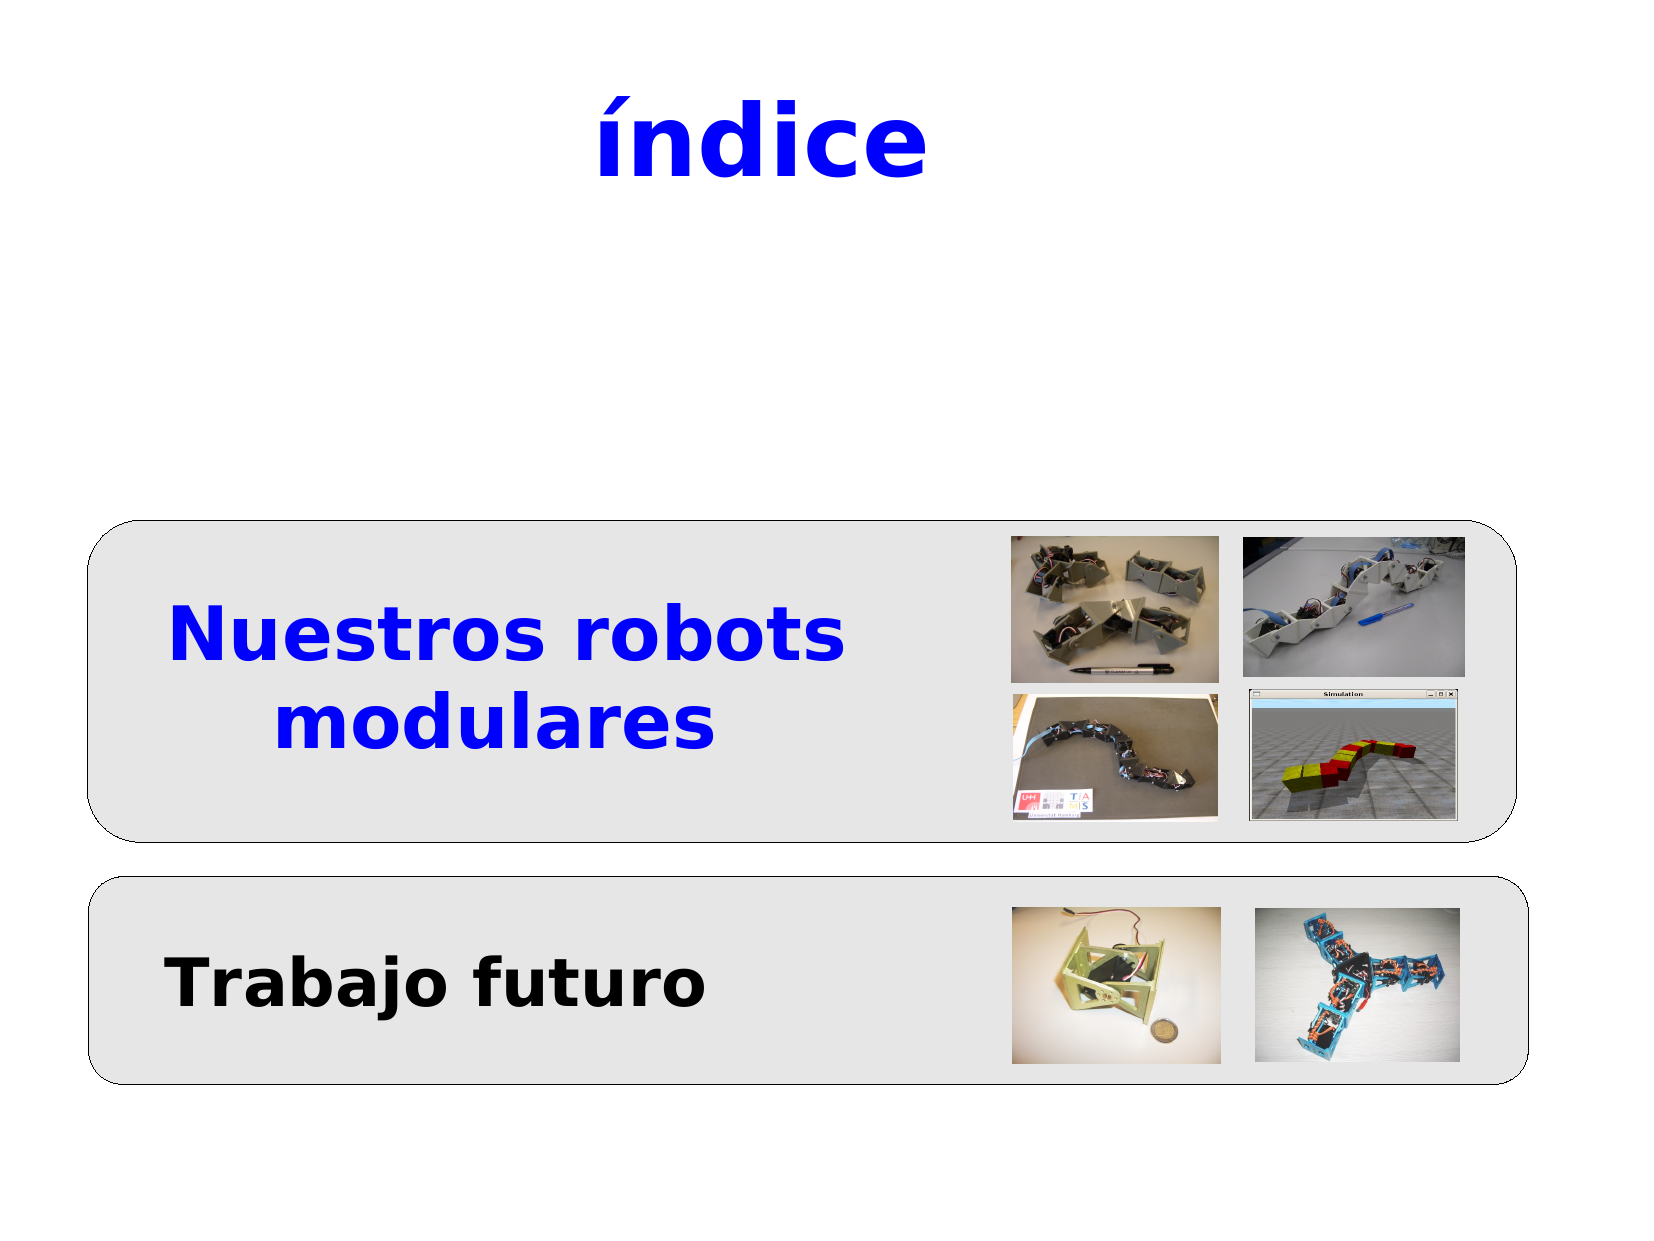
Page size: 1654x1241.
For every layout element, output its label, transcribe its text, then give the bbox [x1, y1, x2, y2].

picture [1243, 537, 1465, 677]
text_box [87, 520, 1517, 843]
text_box índice [577, 76, 946, 208]
text_box Trabajo futuro [132, 937, 1012, 1045]
text_box Nuestros robots modulares [62, 583, 928, 774]
picture [1013, 694, 1218, 822]
picture [1249, 689, 1458, 821]
picture [1011, 536, 1219, 683]
picture [1255, 908, 1460, 1062]
text_box [88, 876, 1529, 1085]
picture [1012, 907, 1221, 1064]
